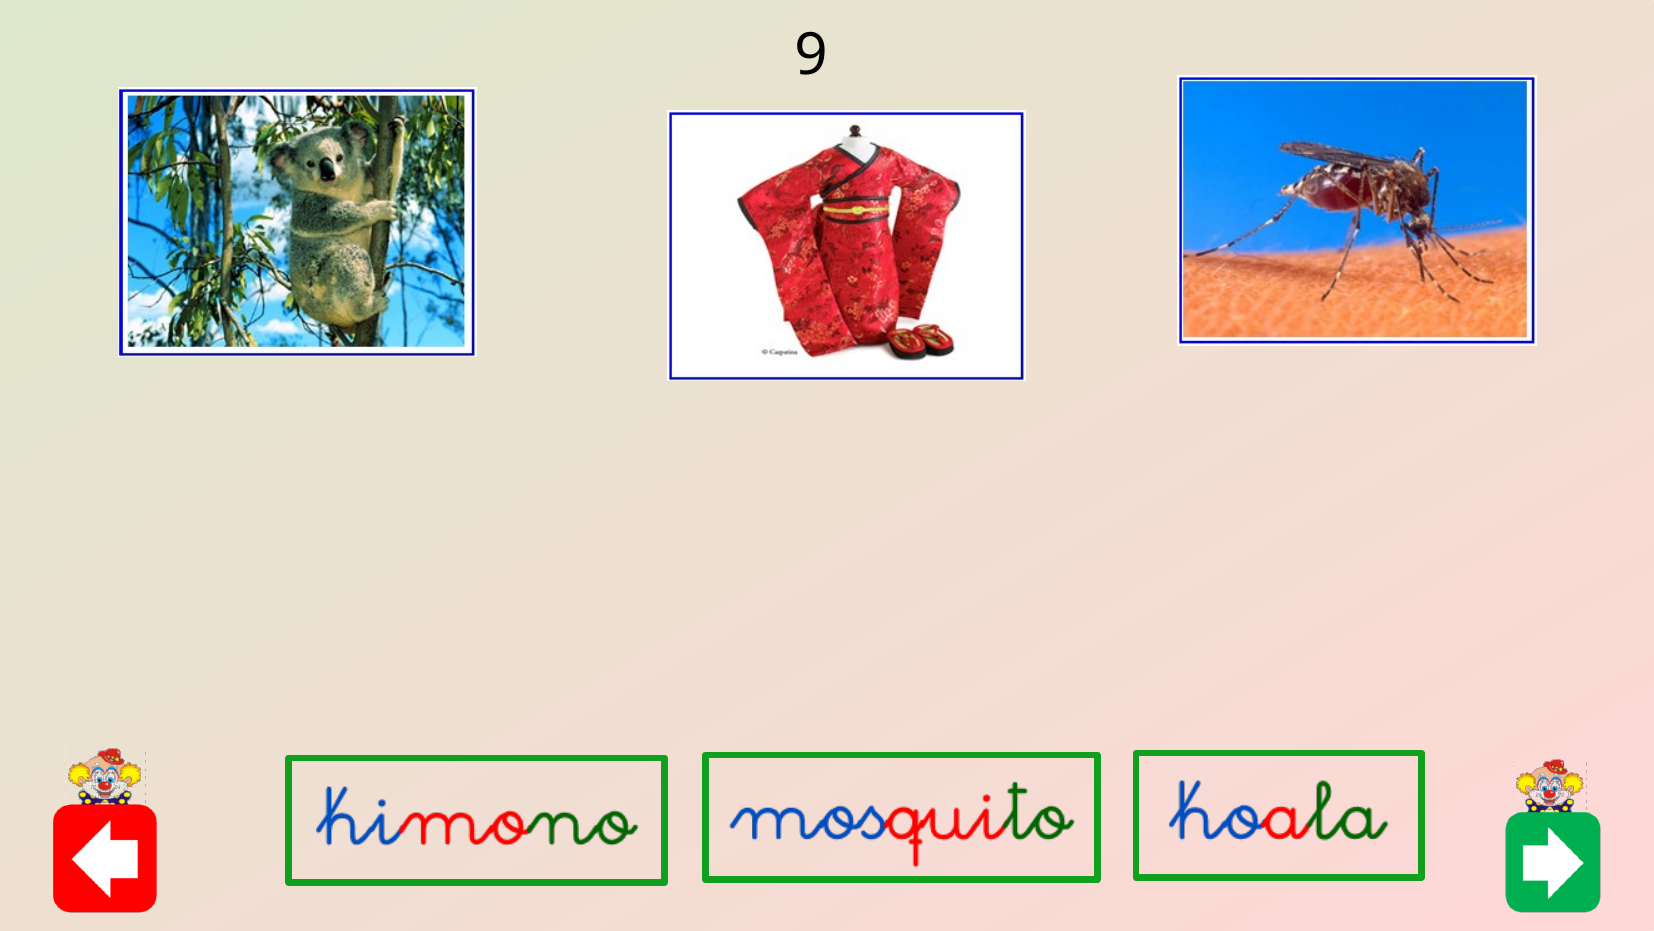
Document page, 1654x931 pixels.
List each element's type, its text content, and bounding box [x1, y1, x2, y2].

picture [1505, 758, 1601, 913]
picture [667, 110, 1026, 381]
picture [52, 747, 157, 913]
text_box 9 [779, 10, 881, 87]
picture [708, 758, 1094, 877]
picture [1139, 756, 1419, 875]
picture [118, 87, 477, 358]
picture [292, 761, 662, 880]
picture [1177, 75, 1537, 346]
